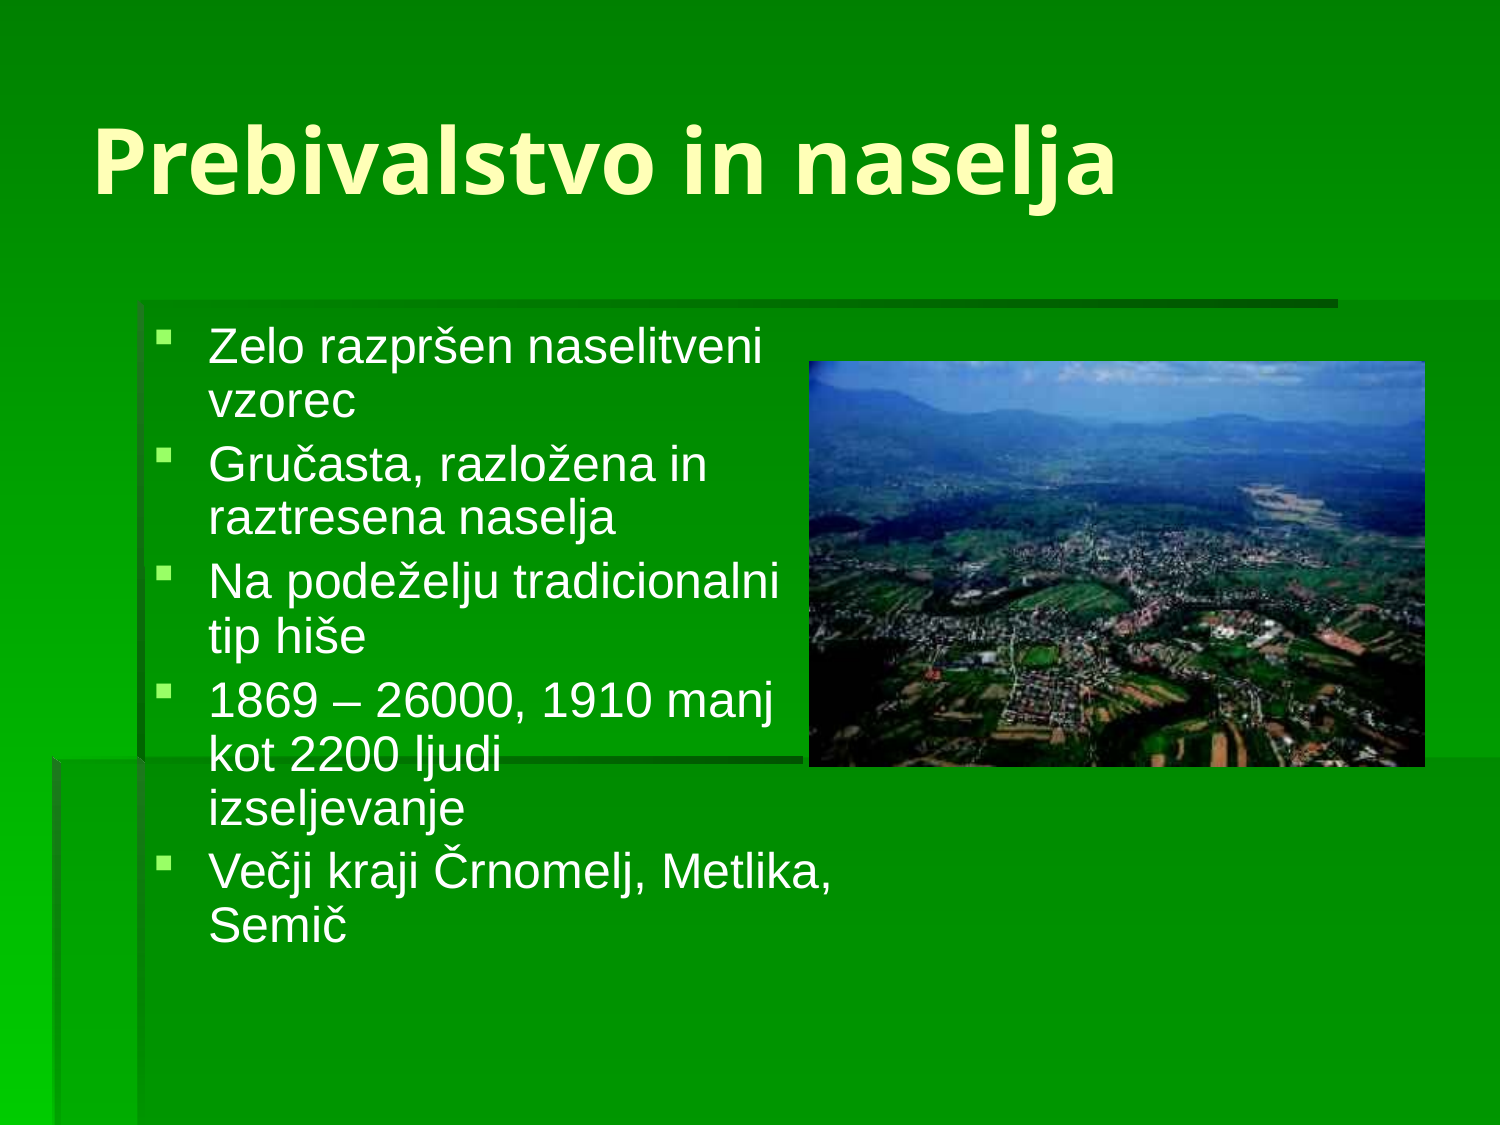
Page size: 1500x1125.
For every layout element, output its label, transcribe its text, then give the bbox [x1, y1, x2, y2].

title Prebivalstvo in naselja [75, 40, 1451, 275]
picture [809, 361, 1425, 767]
list Zelo razpršen naselitveni vzorec Gručasta, razložena in raztresena naselja Na podeželju tradicionalni tip hiše 1869 – 26000, 1910 manj kot 2200 ljudi izseljevanje Večji kraji Črnomelj, Metlika, Semič [137, 312, 857, 1000]
